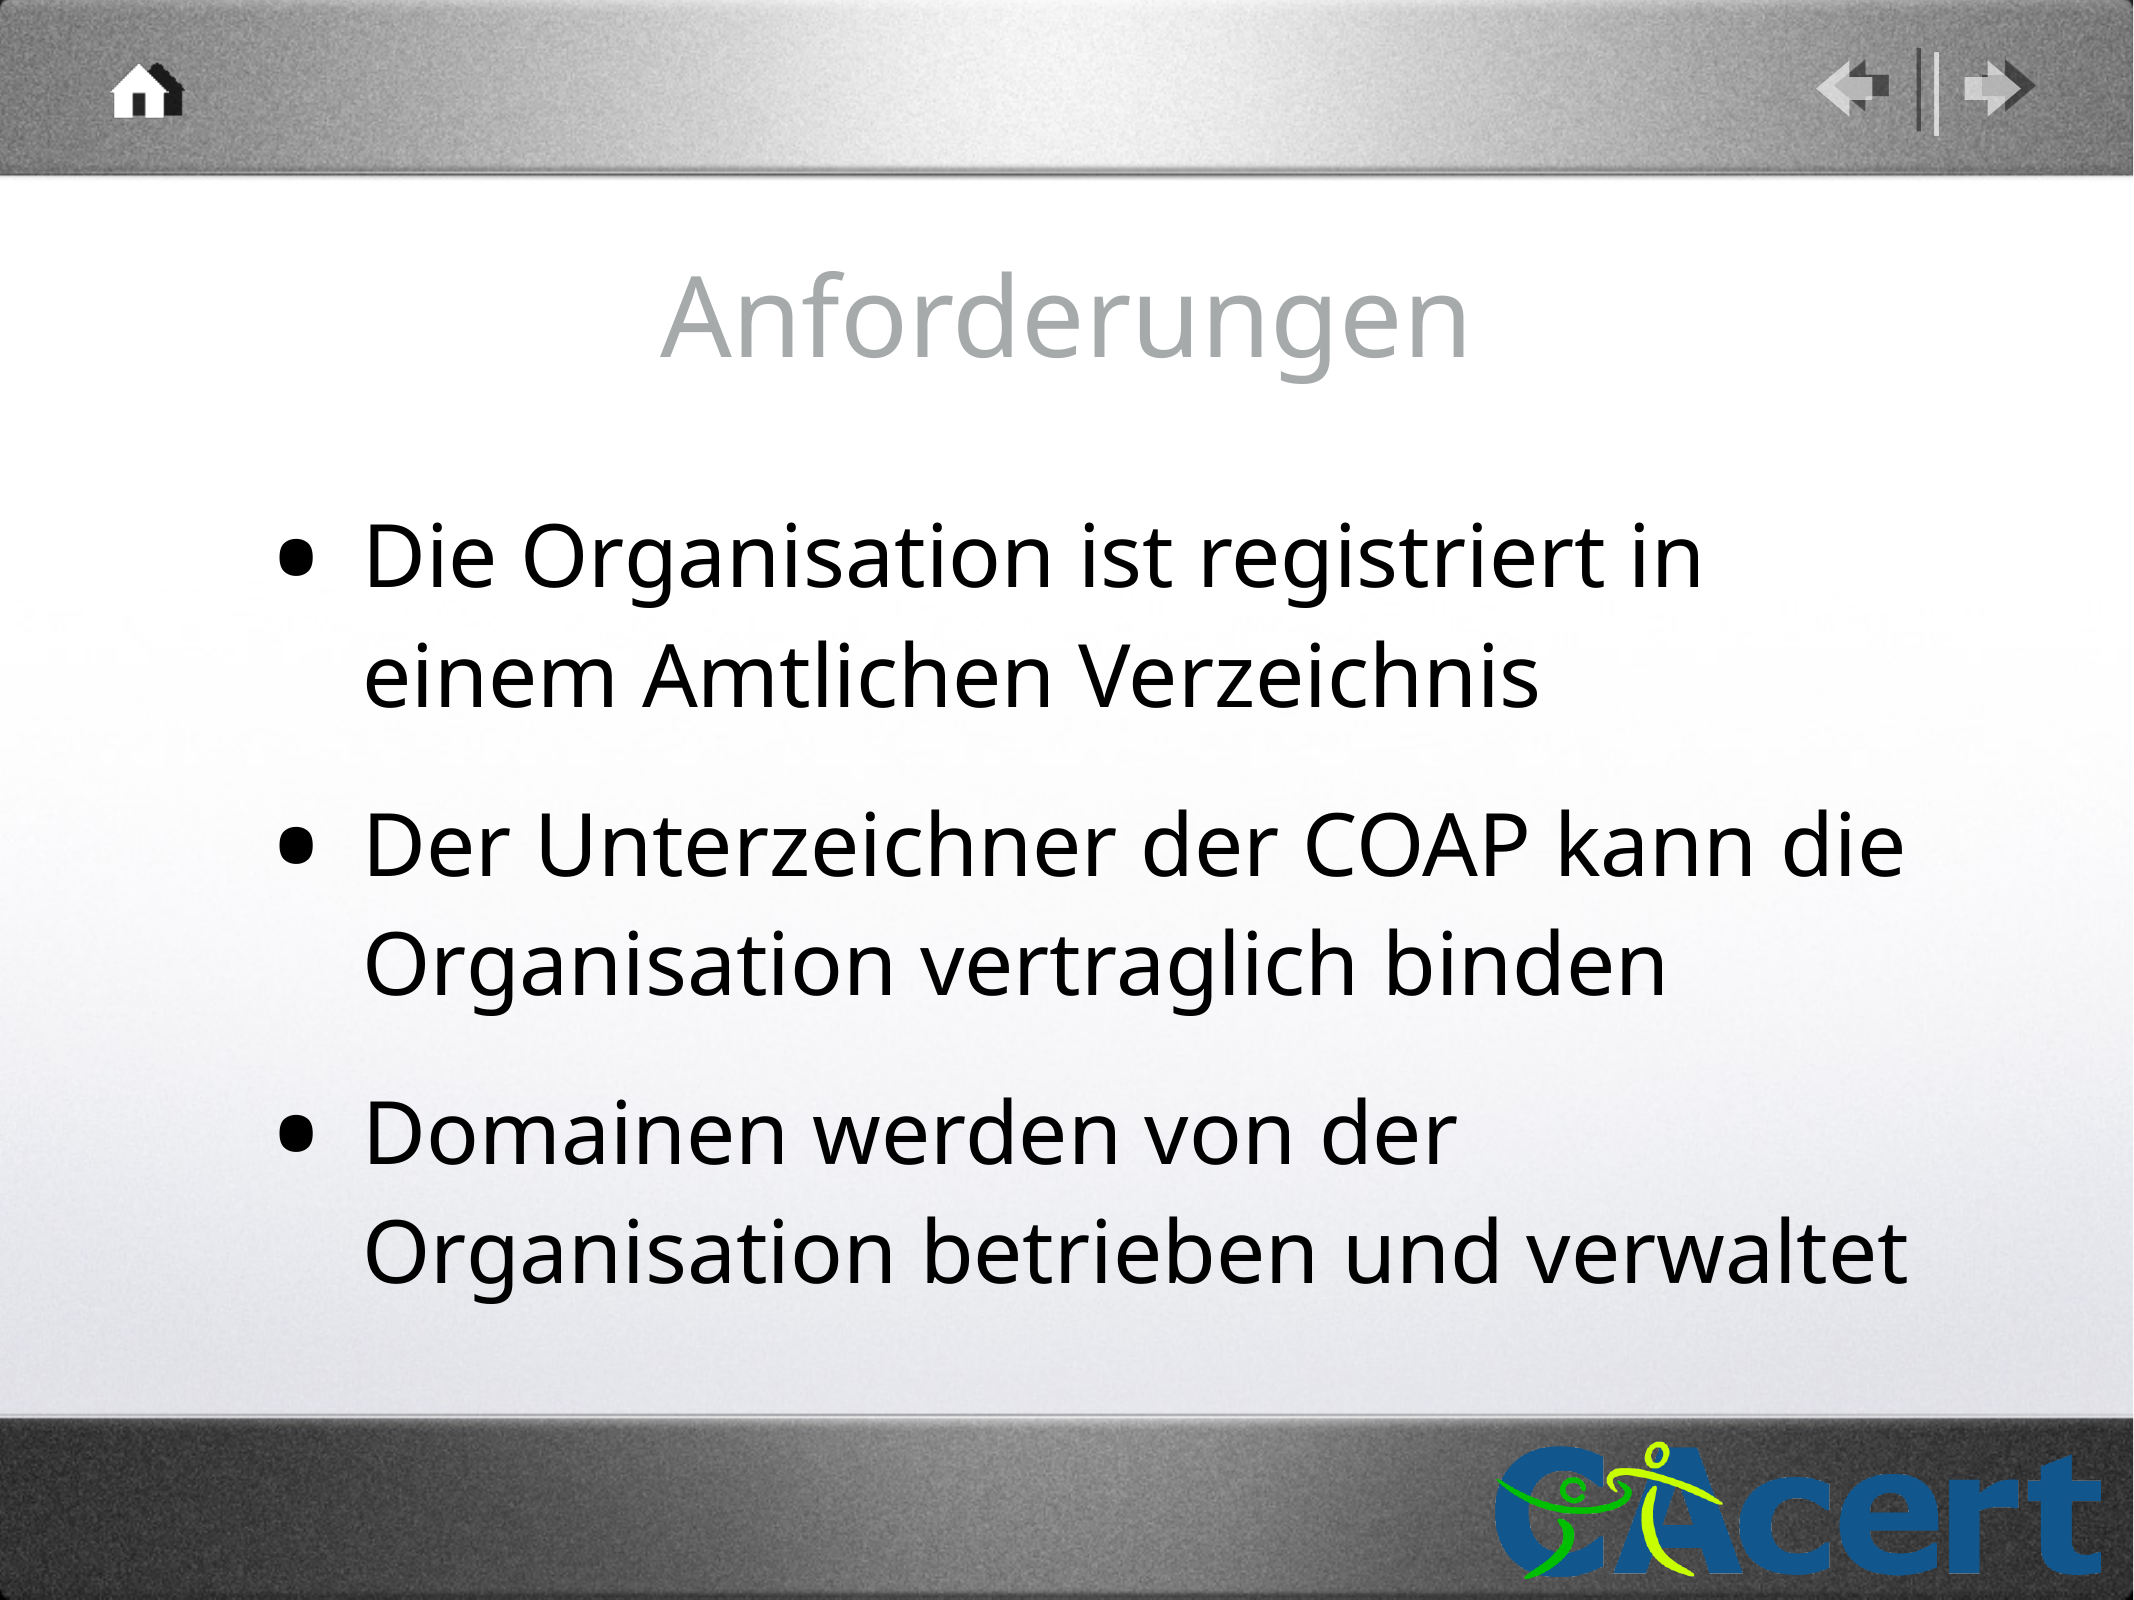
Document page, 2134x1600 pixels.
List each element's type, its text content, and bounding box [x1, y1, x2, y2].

title Anforderungen [208, 185, 1925, 433]
picture [0, 0, 2134, 1600]
list Die Organisation ist registriert in einem Amtlichen Verzeichnis Der Unterzeichner der COAP kann die Organisation vertraglich binden Domainen werden von der Organisation betrieben und verwaltet [208, 433, 1925, 1371]
